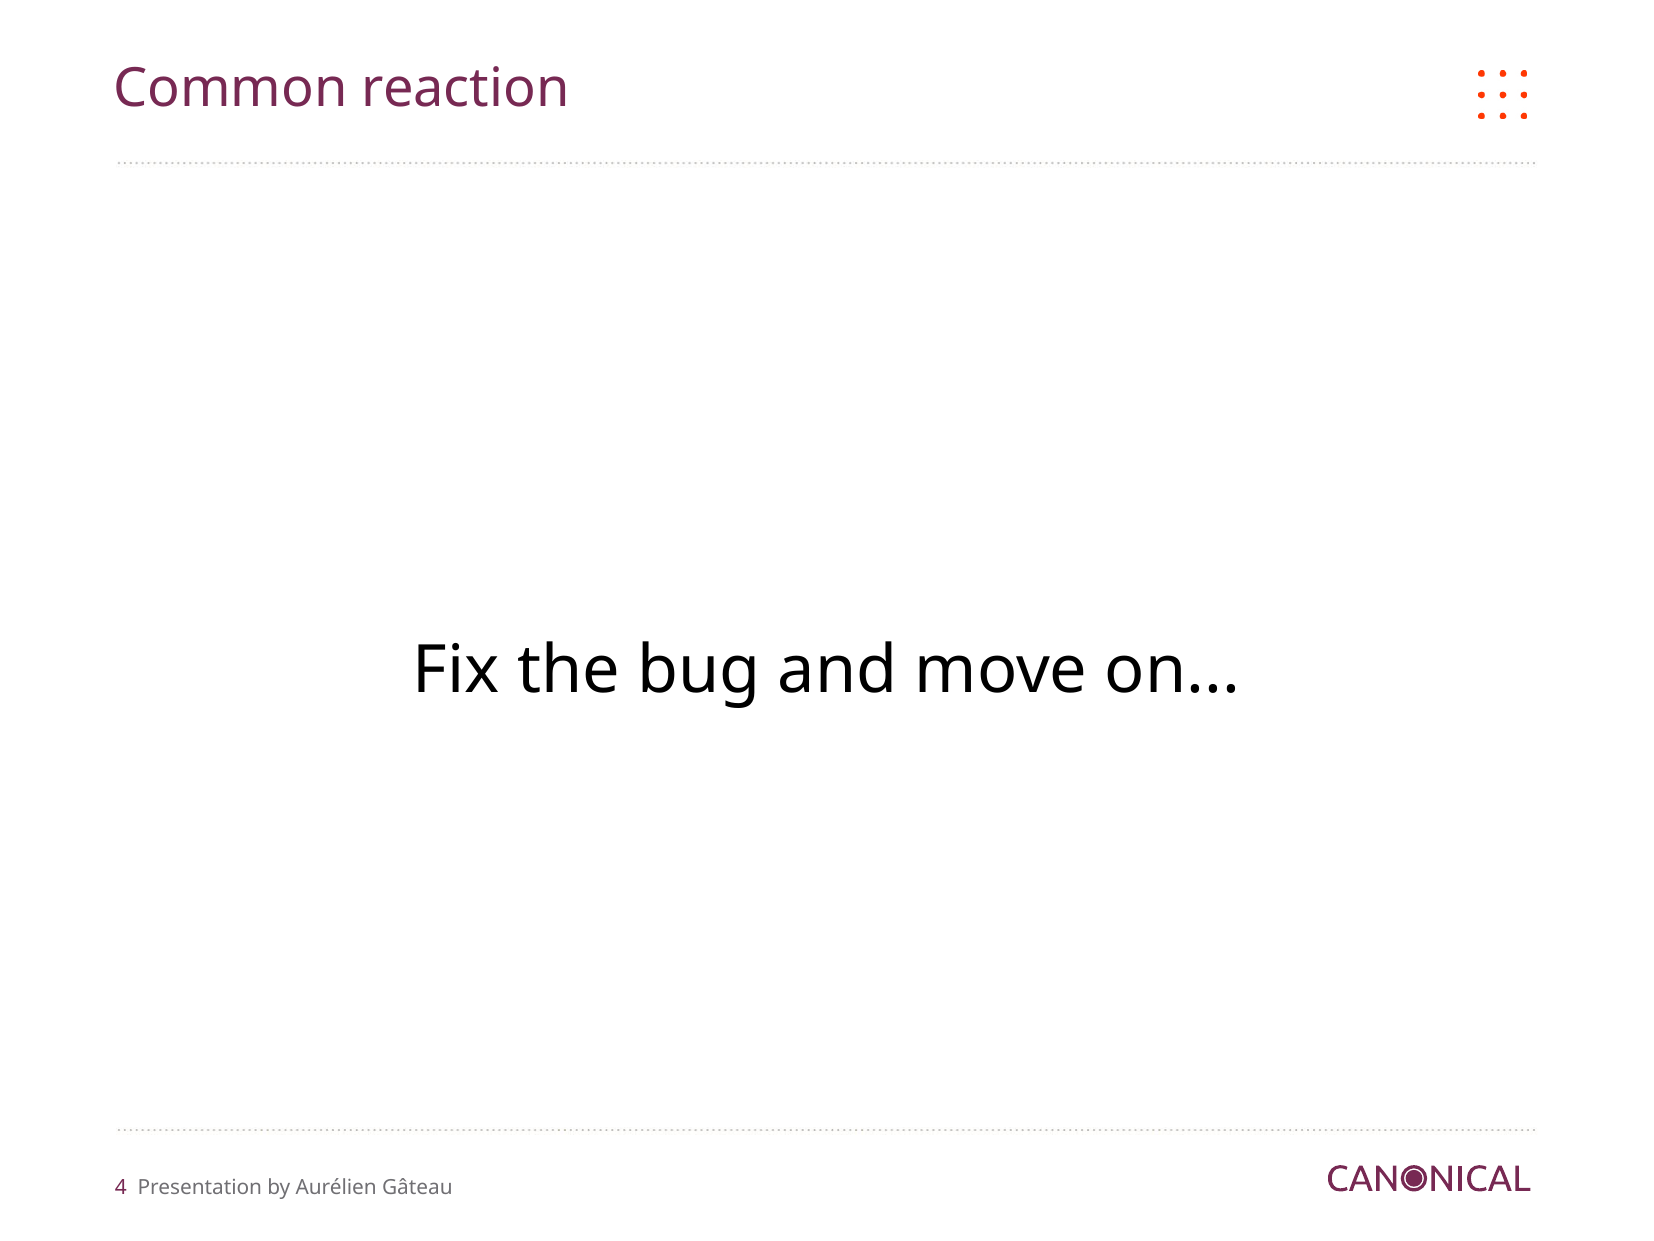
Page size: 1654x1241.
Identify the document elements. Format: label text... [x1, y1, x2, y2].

picture [116, 160, 1539, 168]
picture [116, 1128, 1539, 1135]
title Common reaction [113, 64, 1382, 107]
picture [1478, 70, 1527, 119]
subtitle Fix the bug and move on... [115, 256, 1540, 1076]
